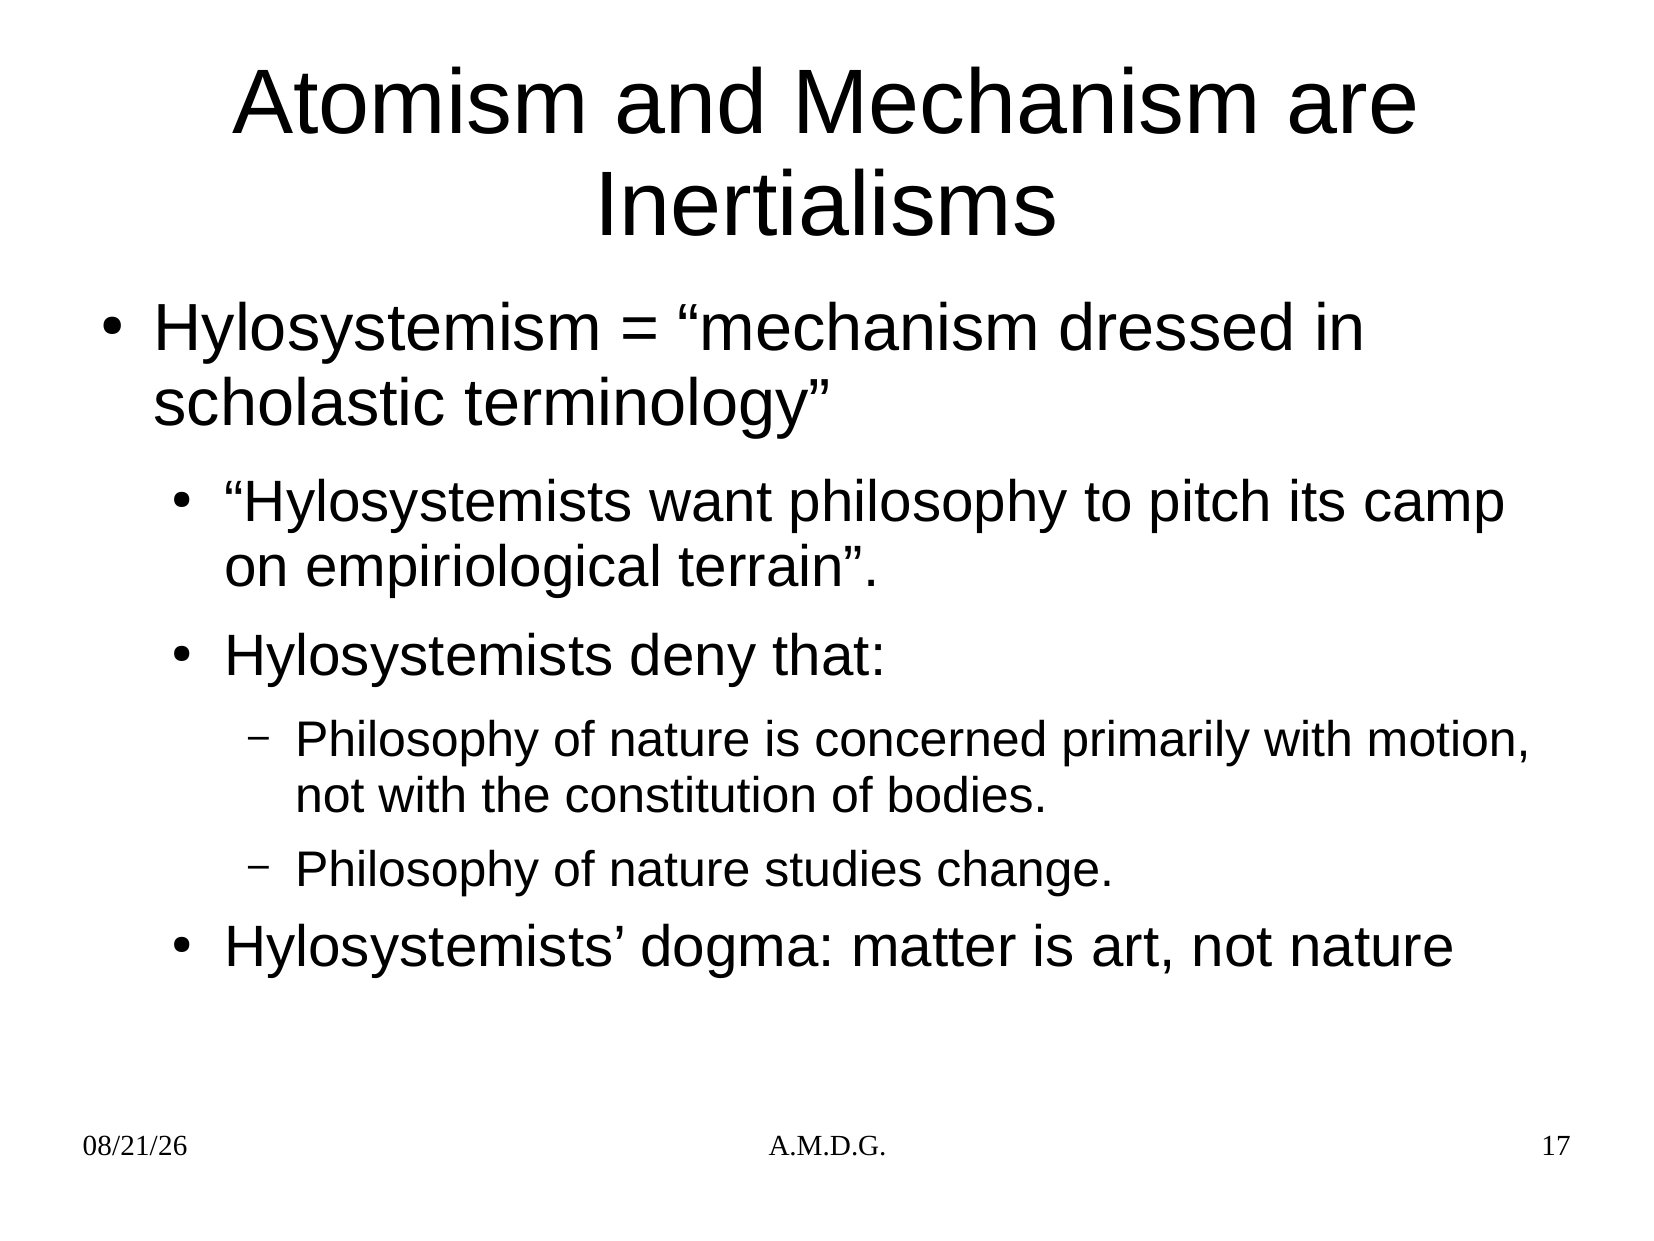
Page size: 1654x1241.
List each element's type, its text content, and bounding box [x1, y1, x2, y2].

list Hylosystemism = “mechanism dressed in scholastic terminology” “Hylosystemists want philosophy to pitch its camp on empiriological terrain”. Hylosystemists deny that: Philosophy of nature is concerned primarily with motion, not with the constitution of bodies. Philosophy of nature studies change. Hylosystemists’ dogma: matter is art, not nature [82, 290, 1571, 1109]
title Atomism and Mechanism are Inertialisms [82, 49, 1571, 257]
